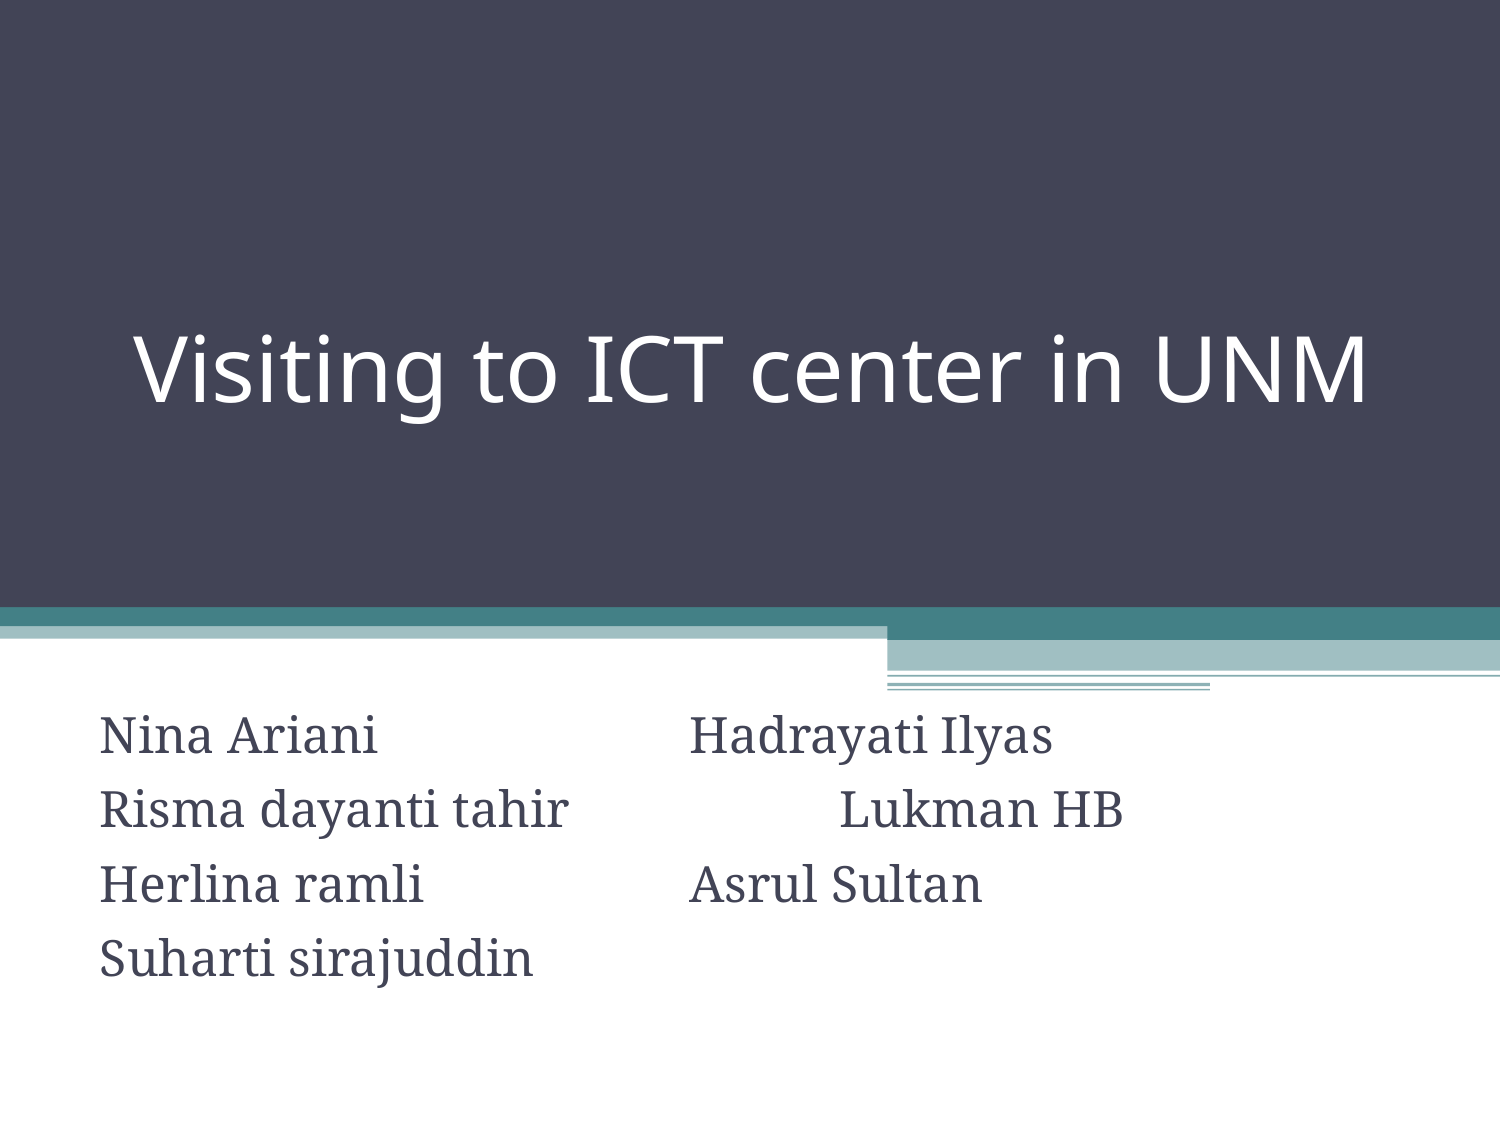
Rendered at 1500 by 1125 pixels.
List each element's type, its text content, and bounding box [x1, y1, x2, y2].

title Visiting to ICT center in UNM [71, 196, 1459, 438]
text_box Nina Ariani Hadrayati Ilyas Risma dayanti tahir Lukman HB Herlina ramli Asrul Sultan Suharti sirajuddin [74, 692, 1329, 1035]
